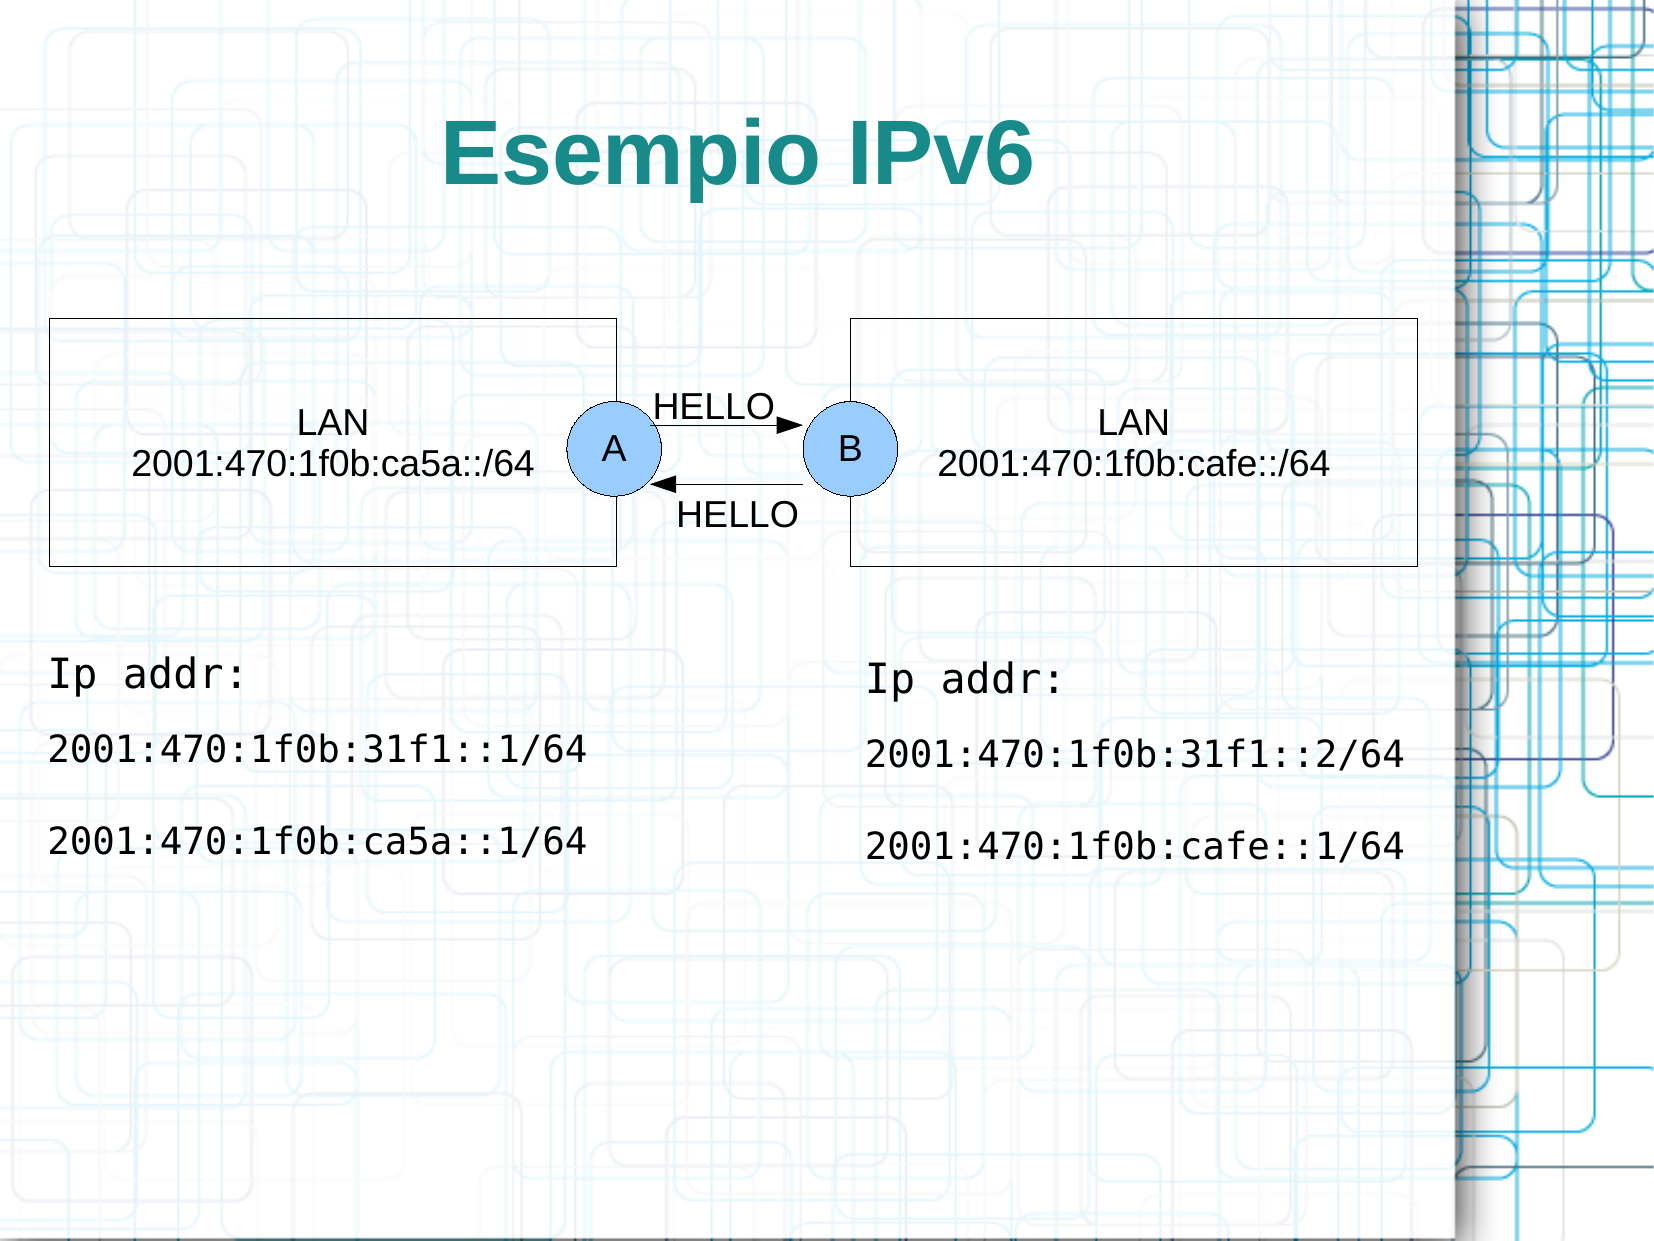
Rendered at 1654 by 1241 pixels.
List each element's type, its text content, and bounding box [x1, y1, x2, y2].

text_box A [566, 401, 662, 497]
text_box HELLO [661, 486, 886, 544]
list Ip addr: 2001:470:1f0b:31f1::2/64 2001:470:1f0b:cafe::1/64 [864, 654, 1491, 1212]
text_box B [844, 438, 855, 446]
text_box B [803, 403, 898, 486]
text_box LAN 2001:470:1f0b:ca5a::/64 [49, 318, 617, 567]
list Ip addr: 2001:470:1f0b:31f1::1/64 2001:470:1f0b:ca5a::1/64 [47, 649, 674, 1207]
picture [0, 0, 1654, 1241]
text_box B [844, 449, 856, 458]
text_box HELLO [637, 377, 863, 435]
text_box LAN 2001:470:1f0b:cafe::/64 [850, 318, 1418, 567]
title Esempio IPv6 [59, 49, 1418, 257]
